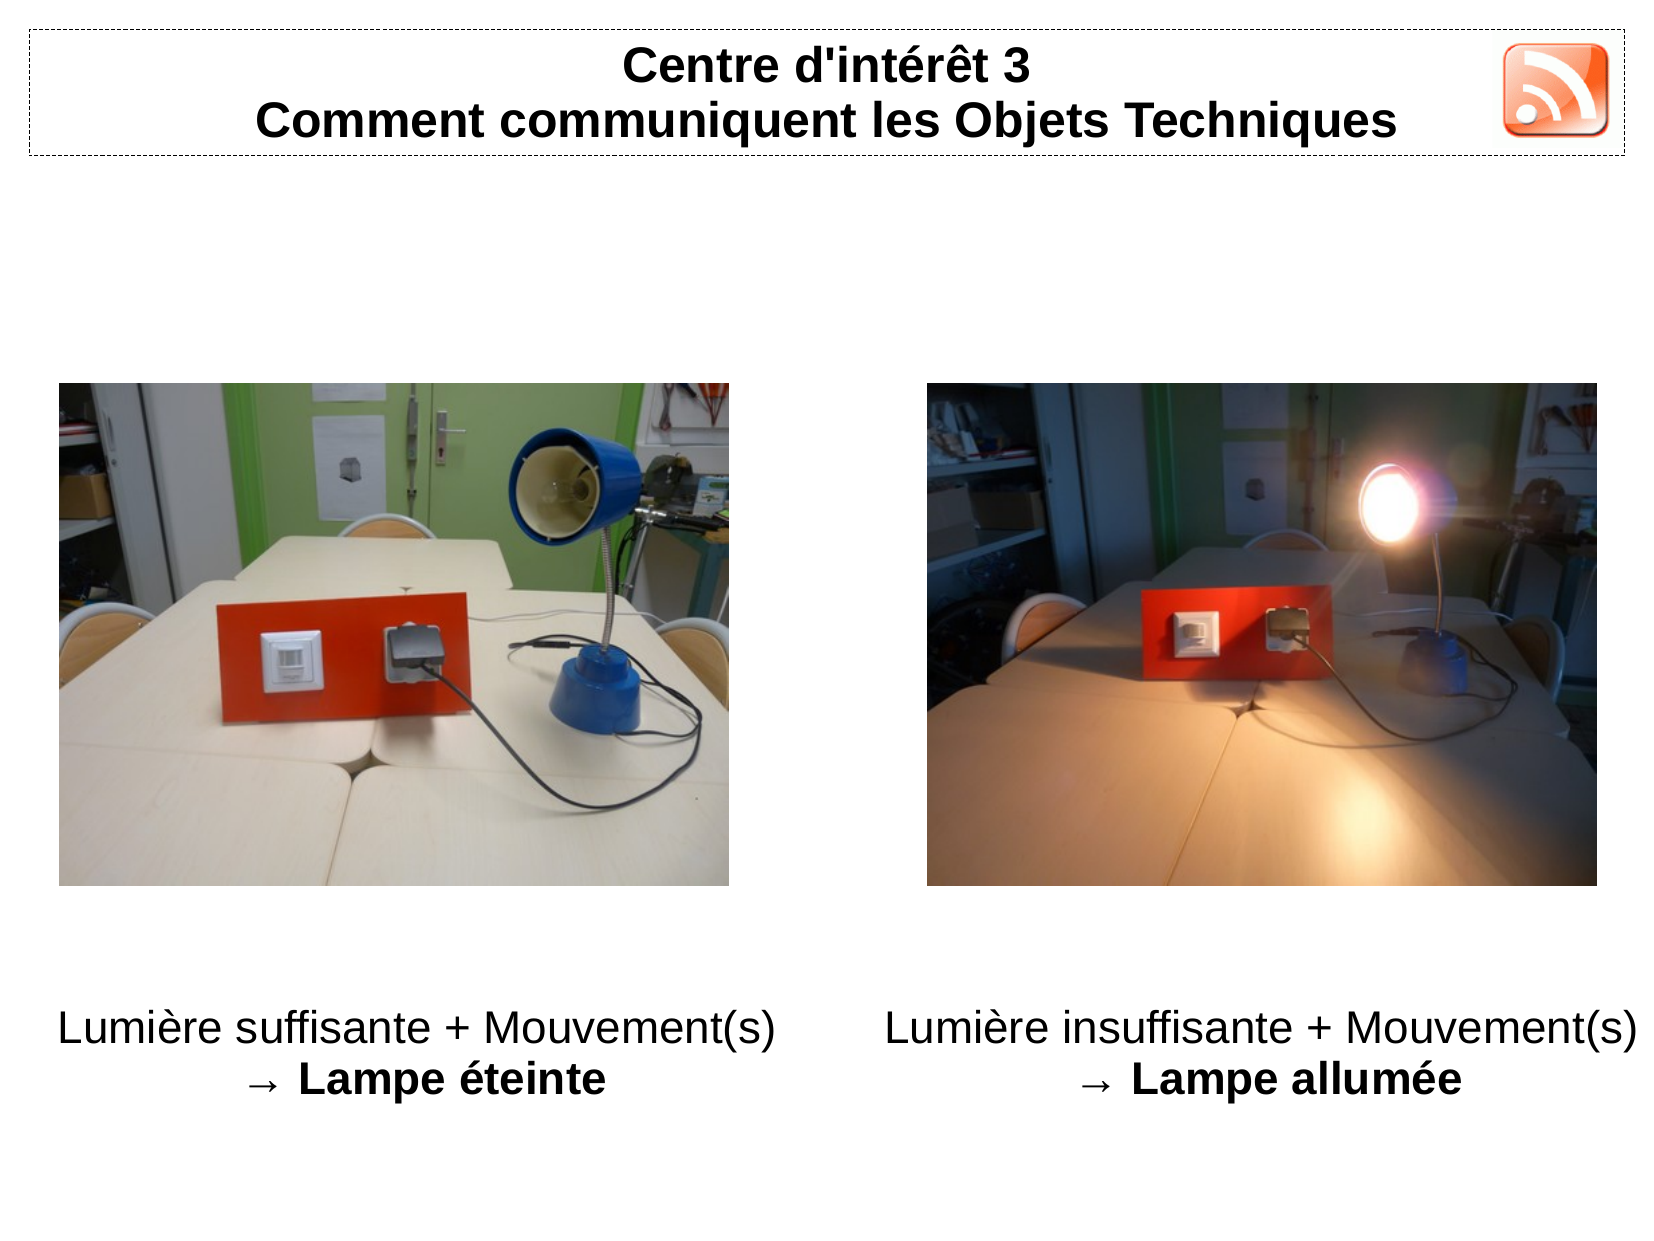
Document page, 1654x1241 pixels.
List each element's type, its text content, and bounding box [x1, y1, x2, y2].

text_box Centre d'intérêt 3 Comment communiquent les Objets Techniques [29, 29, 1625, 156]
picture [59, 383, 729, 886]
picture [927, 383, 1597, 886]
text_box Lumière insuffisante + Mouvement(s) → Lampe allumée [869, 994, 1654, 1112]
text_box Lumière suffisante + Mouvement(s) → Lampe éteinte [43, 994, 792, 1112]
